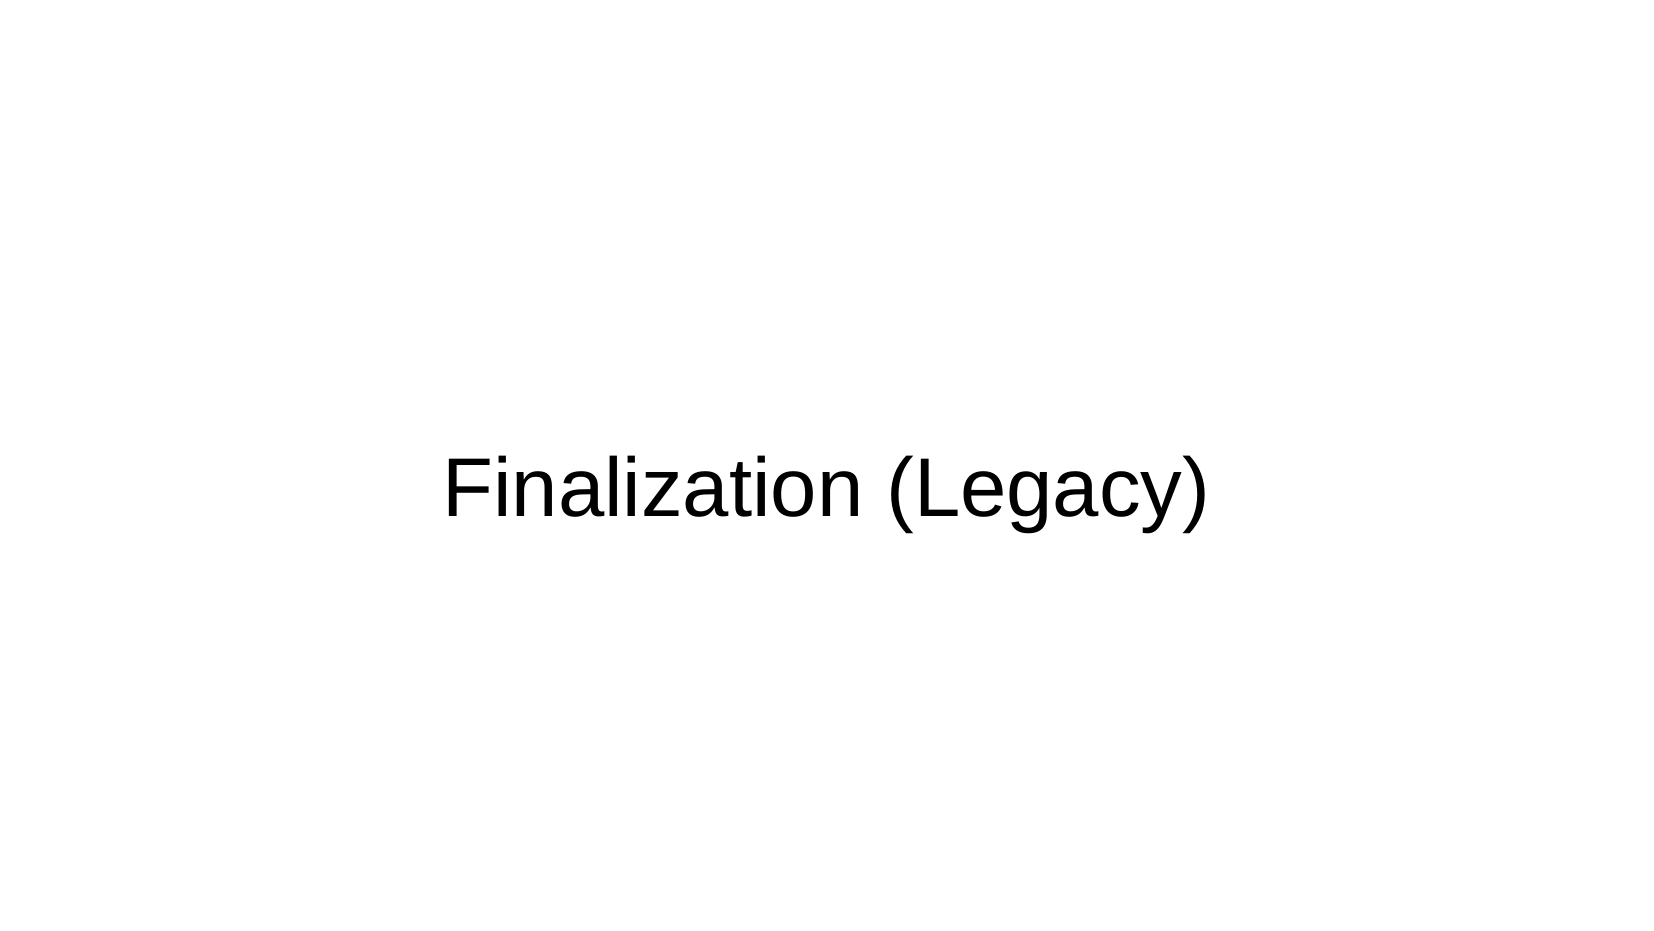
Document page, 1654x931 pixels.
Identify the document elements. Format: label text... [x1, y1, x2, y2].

subtitle Finalization (Legacy) [82, 217, 1571, 758]
